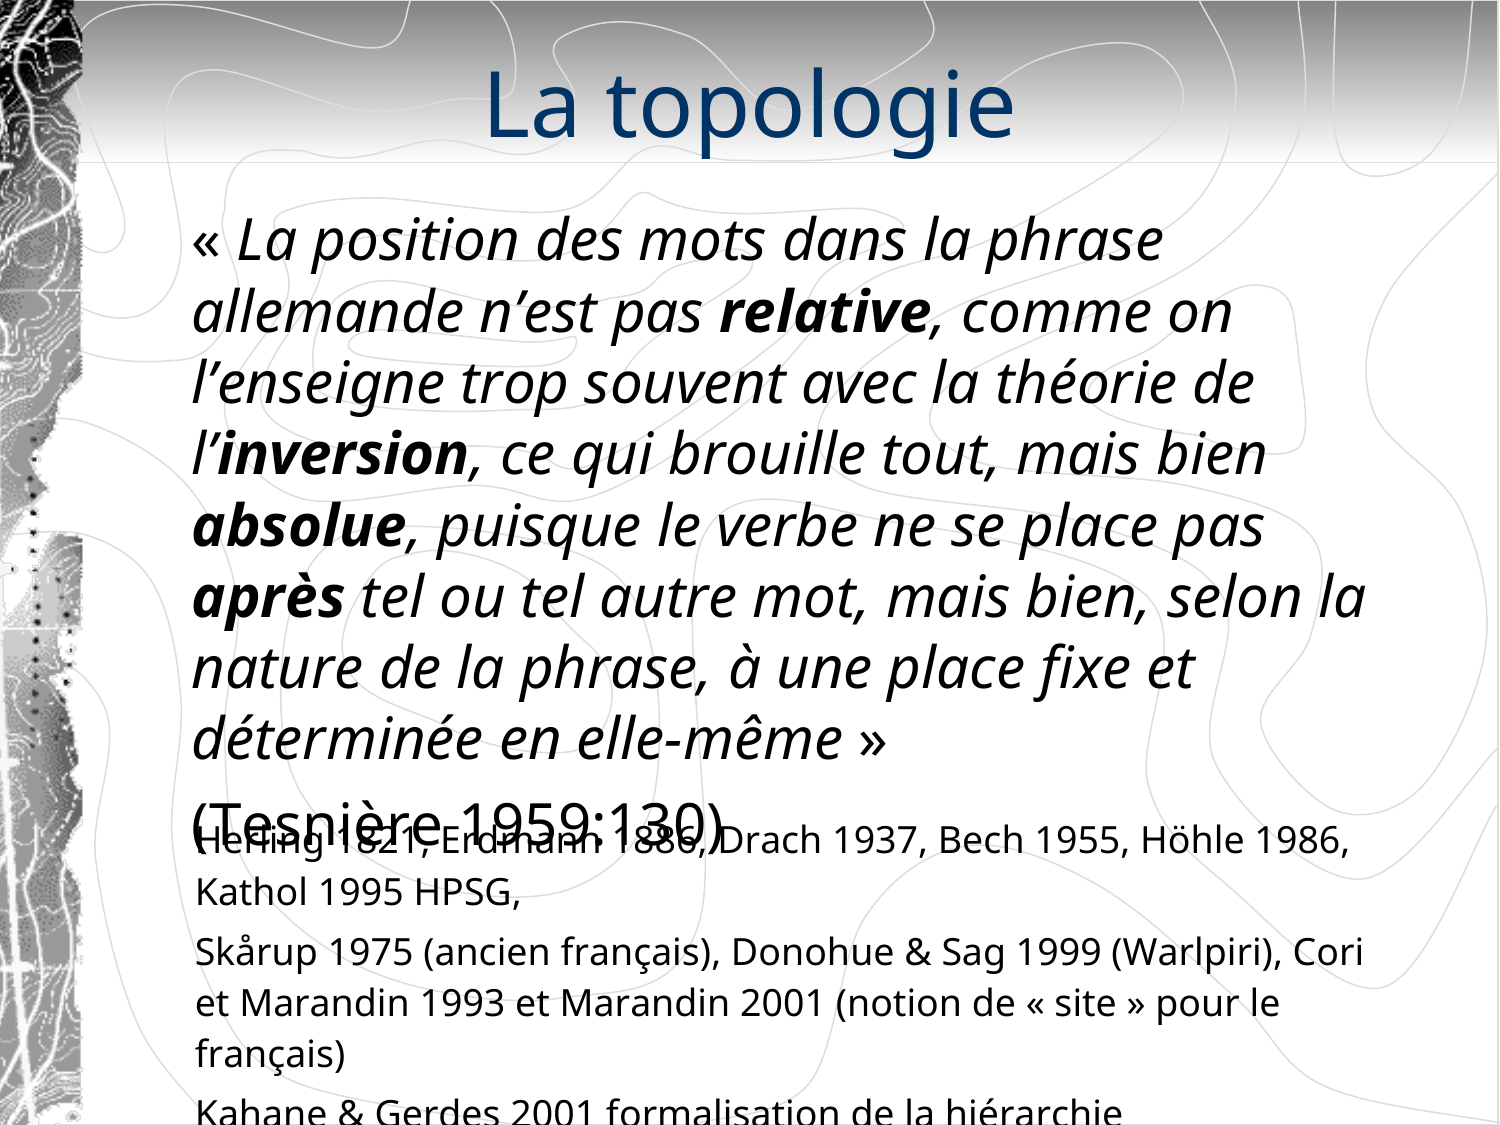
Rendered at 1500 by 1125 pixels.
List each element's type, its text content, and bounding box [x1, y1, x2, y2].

title La topologie [49, 19, 1451, 185]
text_box Herling 1821, Erdmann 1886, Drach 1937, Bech 1955, Höhle 1986, Kathol 1995 HPSG, Skårup 1975 (ancien français), Donohue & Sag 1999 (Warlpiri), Cori et Marandin 1993 et Marandin 2001 (notion de « site » pour le français) Kahane & Gerdes 2001 formalisation de la hiérarchie [194, 806, 1376, 1125]
list « La position des mots dans la phrase allemande n’est pas relative, comme on l’enseigne trop souvent avec la théorie de l’inversion, ce qui brouille tout, mais bien absolue, puisque le verbe ne se place pas après tel ou tel autre mot, mais bien, selon la nature de la phrase, à une place fixe et déterminée en elle-même » (Tesnière 1959:130) [76, 196, 1404, 823]
